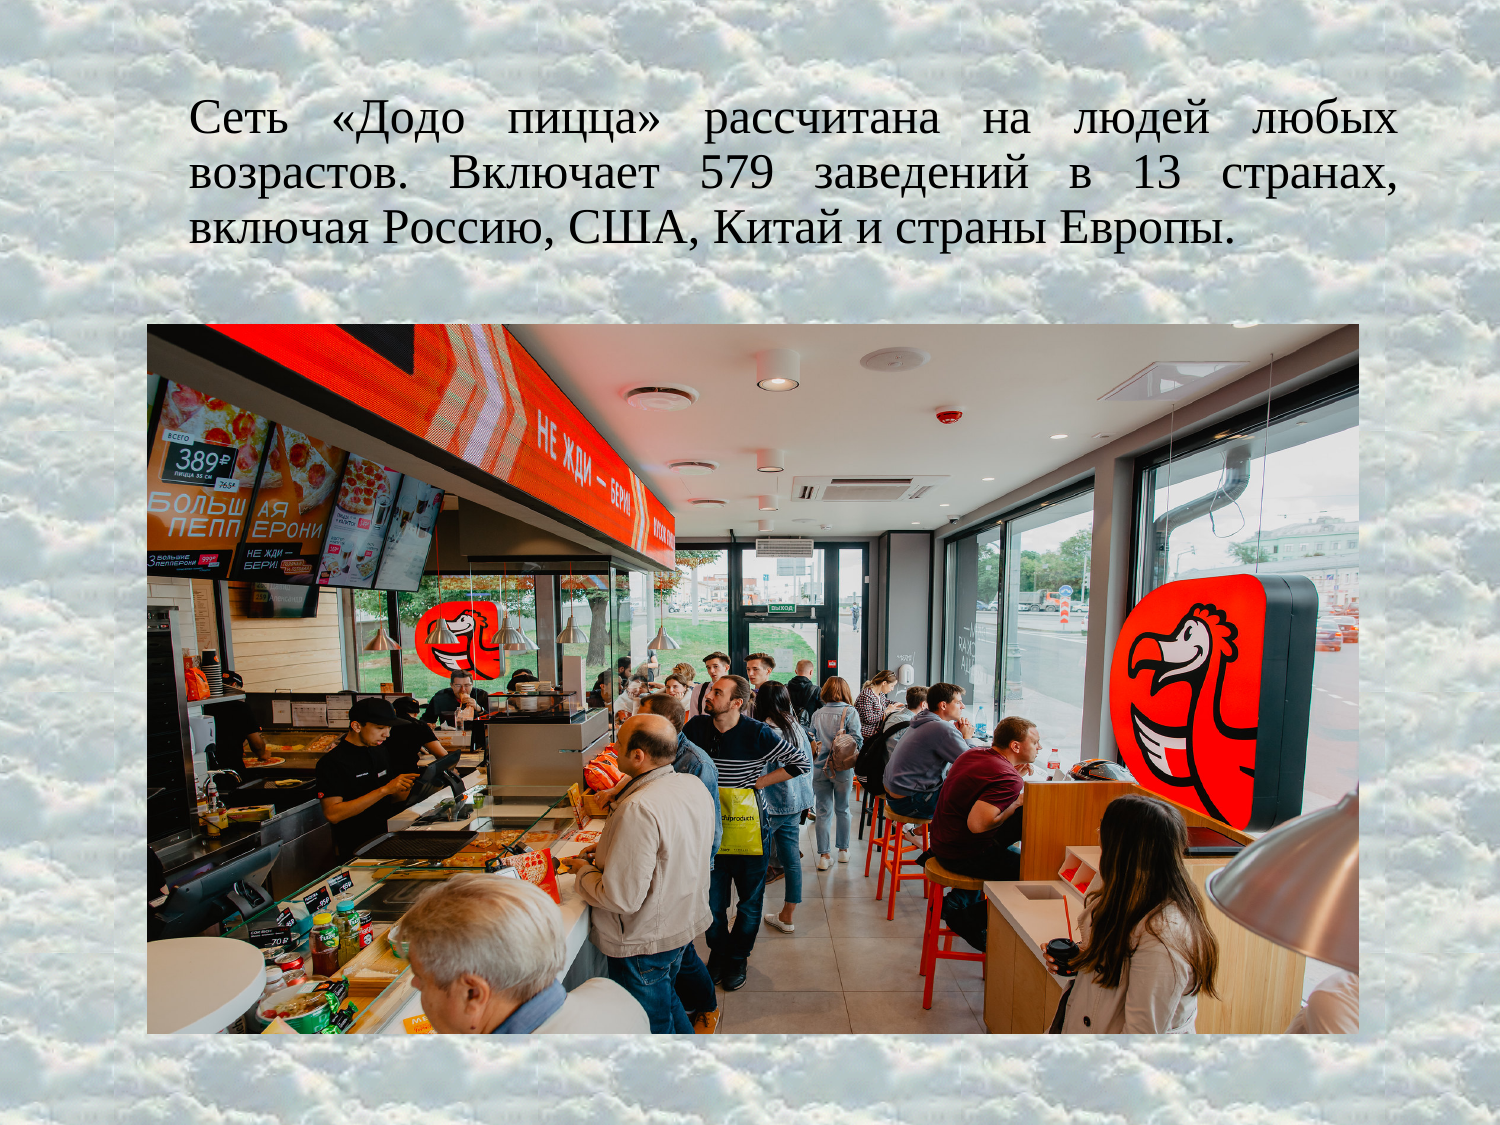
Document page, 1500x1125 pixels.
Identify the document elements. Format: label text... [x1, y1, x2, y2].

picture [0, 0, 1500, 1125]
list Сеть «Додо пицца» рассчитана на людей любых возрастов. Включает 579 заведений в 13 странах, включая Россию, США, Китай и страны Европы. [118, 88, 1400, 798]
